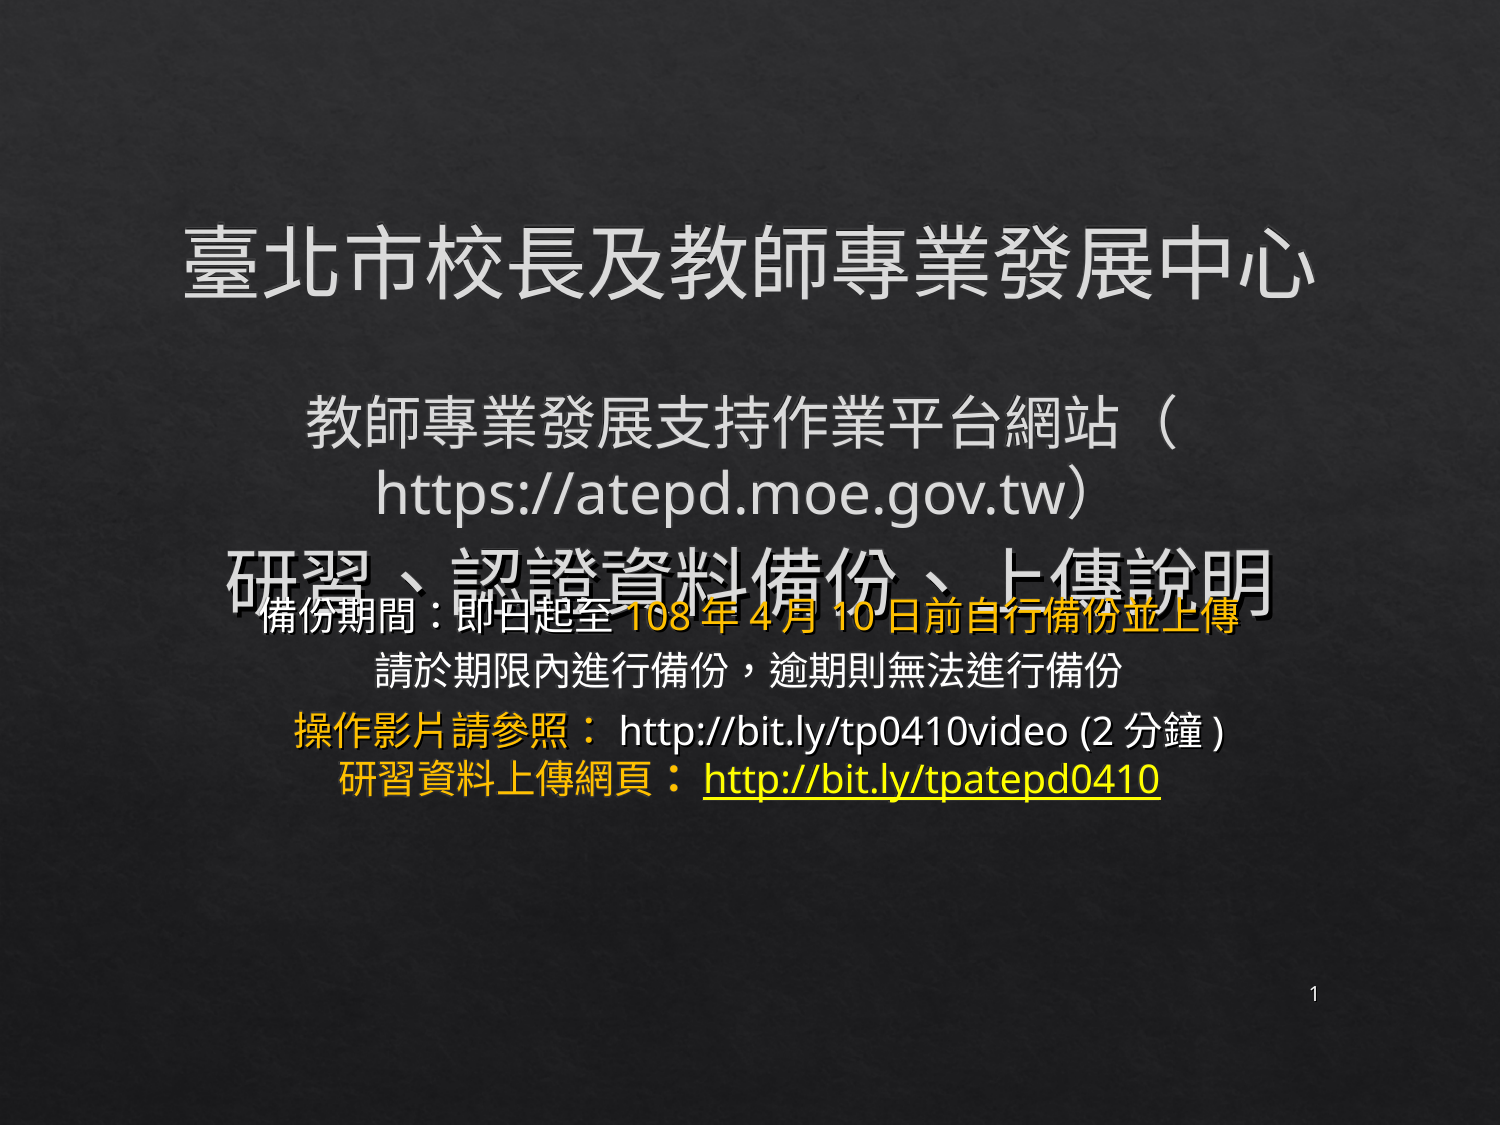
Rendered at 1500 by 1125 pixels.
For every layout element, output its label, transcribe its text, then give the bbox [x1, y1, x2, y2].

list 備份期間：即日起至108年4月10日前自行備份並上傳 請於期限內進行備份，逾期則無法進行備份 操作影片請參照：http://bit.ly/tp0410video (2分鐘) 研習資料上傳網頁：http://bit.ly/tpatepd0410 [141, 777, 1432, 1025]
title 教師專業發展支持作業平台網站（https://atepd.moe.gov.tw） 研習、認證資料備份、上傳說明 [159, 384, 1340, 685]
text_box 1 [1293, 965, 1387, 1025]
text_box 臺北市校長及教師專業發展中心 [159, 144, 1340, 318]
